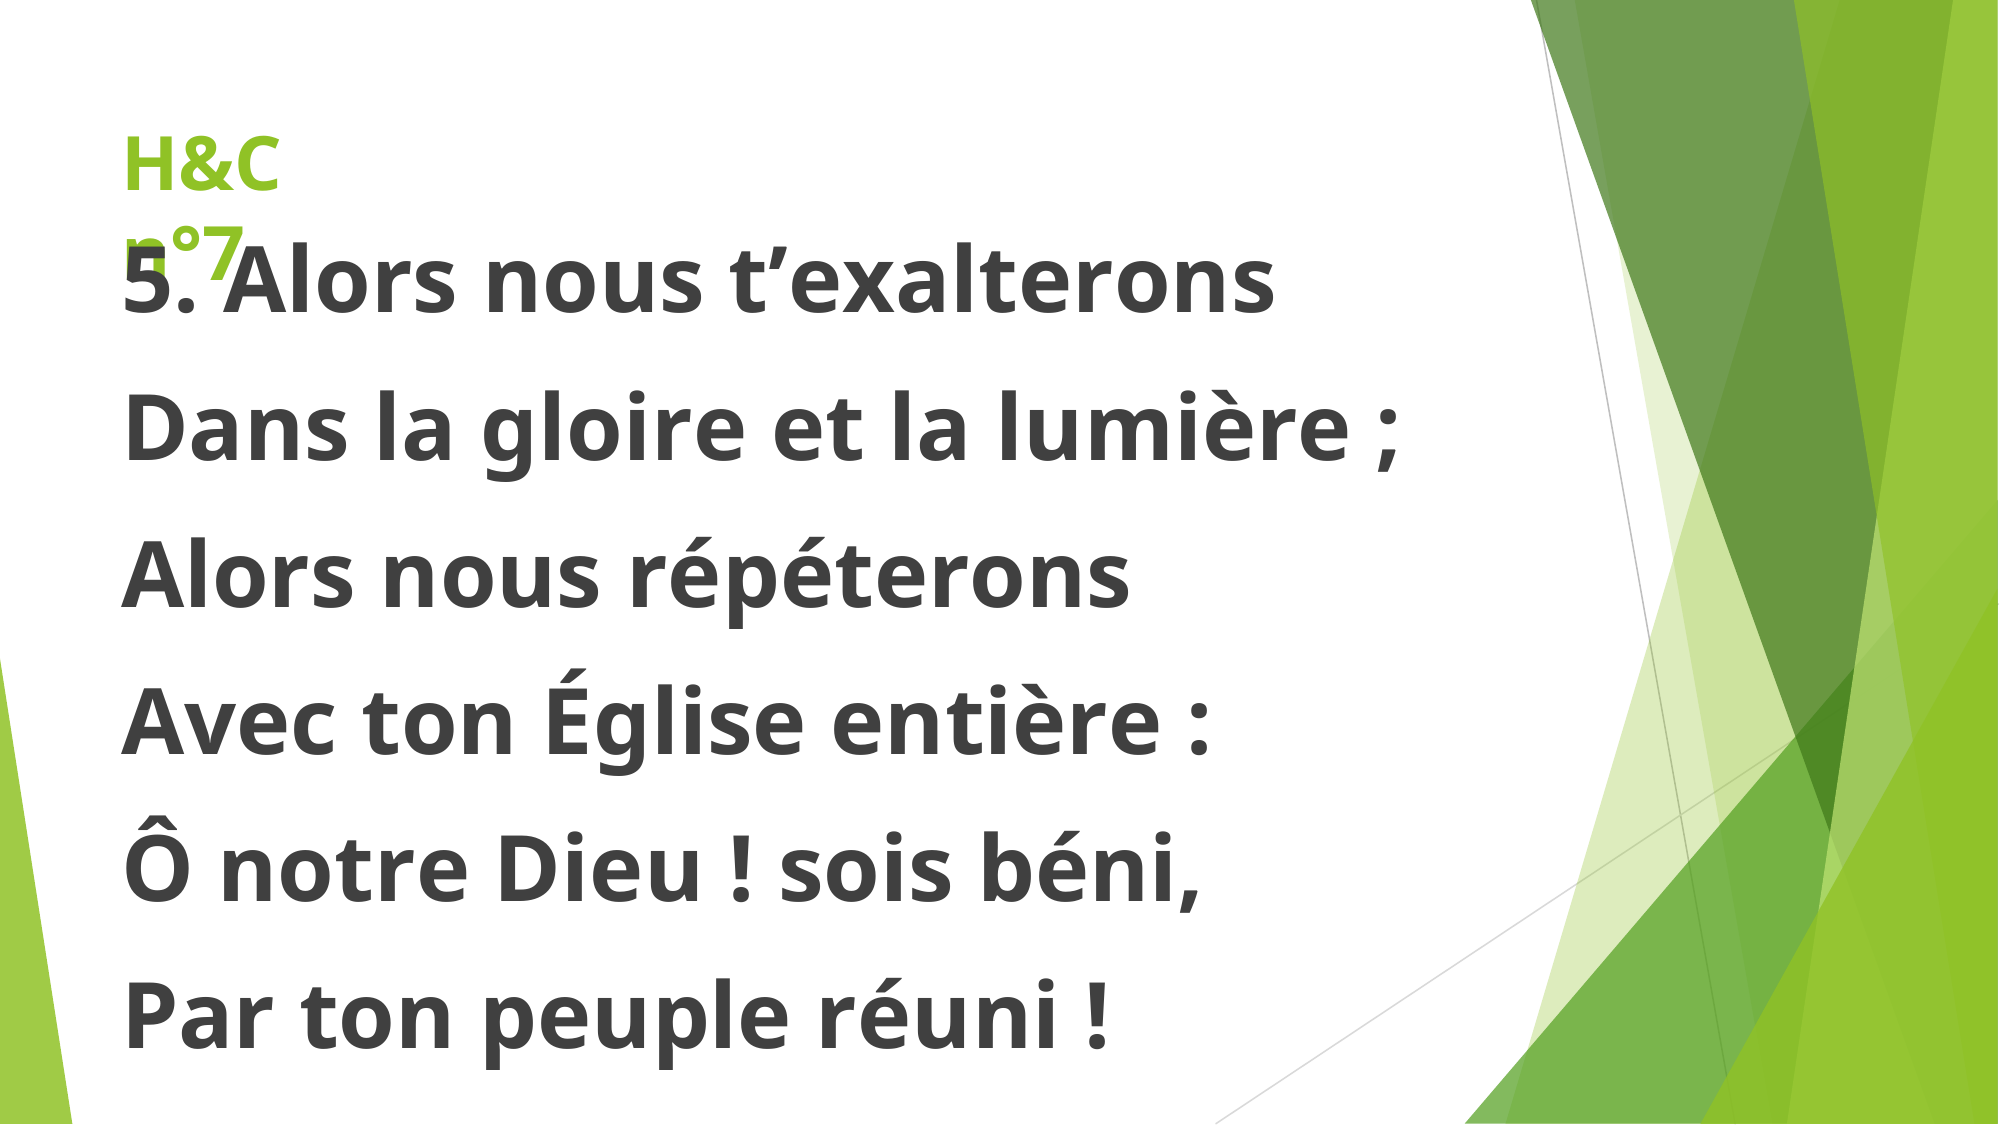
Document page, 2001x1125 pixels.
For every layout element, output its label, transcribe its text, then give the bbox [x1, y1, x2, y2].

text_box 5. Alors nous t’exalterons Dans la gloire et la lumière ; Alors nous répéterons Avec ton Église entière : Ô notre Dieu ! sois béni, Par ton peuple réuni ! [106, 197, 1730, 1075]
text_box H&C n°7 [106, 107, 441, 197]
